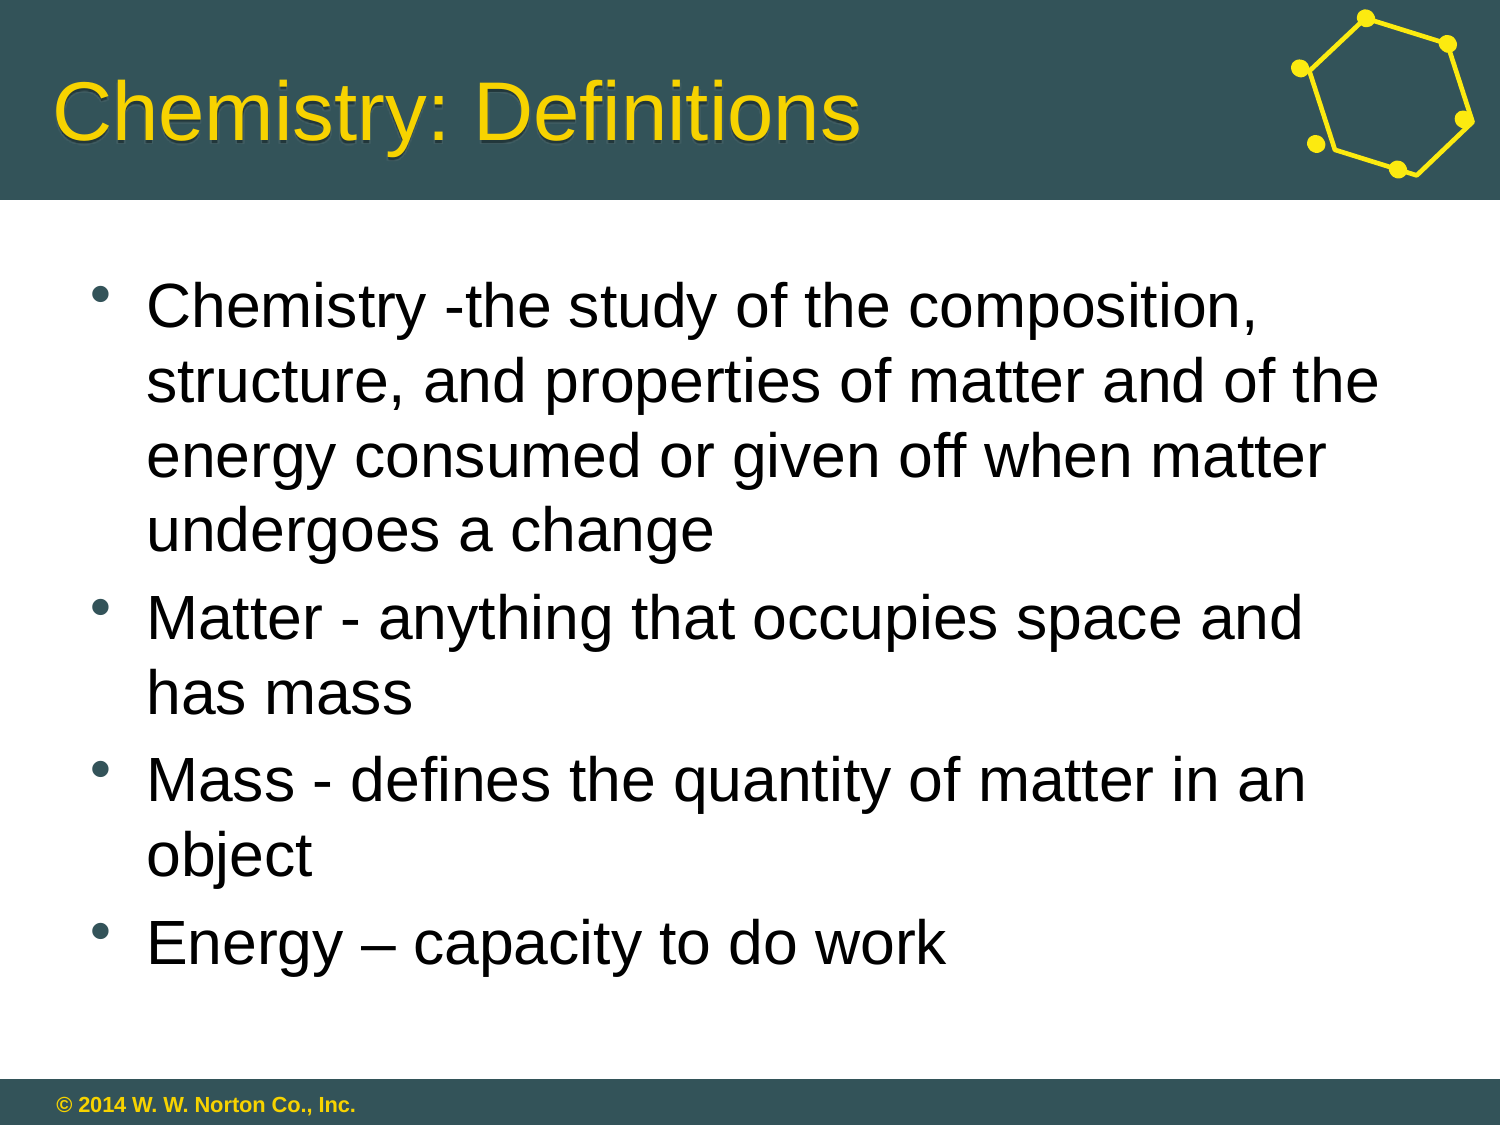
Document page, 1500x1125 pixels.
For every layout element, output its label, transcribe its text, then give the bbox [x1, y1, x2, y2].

title Chemistry: Definitions [37, 19, 1225, 195]
list Chemistry -the study of the composition, structure, and properties of matter and of the energy consumed or given off when matter undergoes a change Matter - anything that occupies space and has mass Mass - defines the quantity of matter in an object Energy – capacity to do work [75, 257, 1425, 1008]
